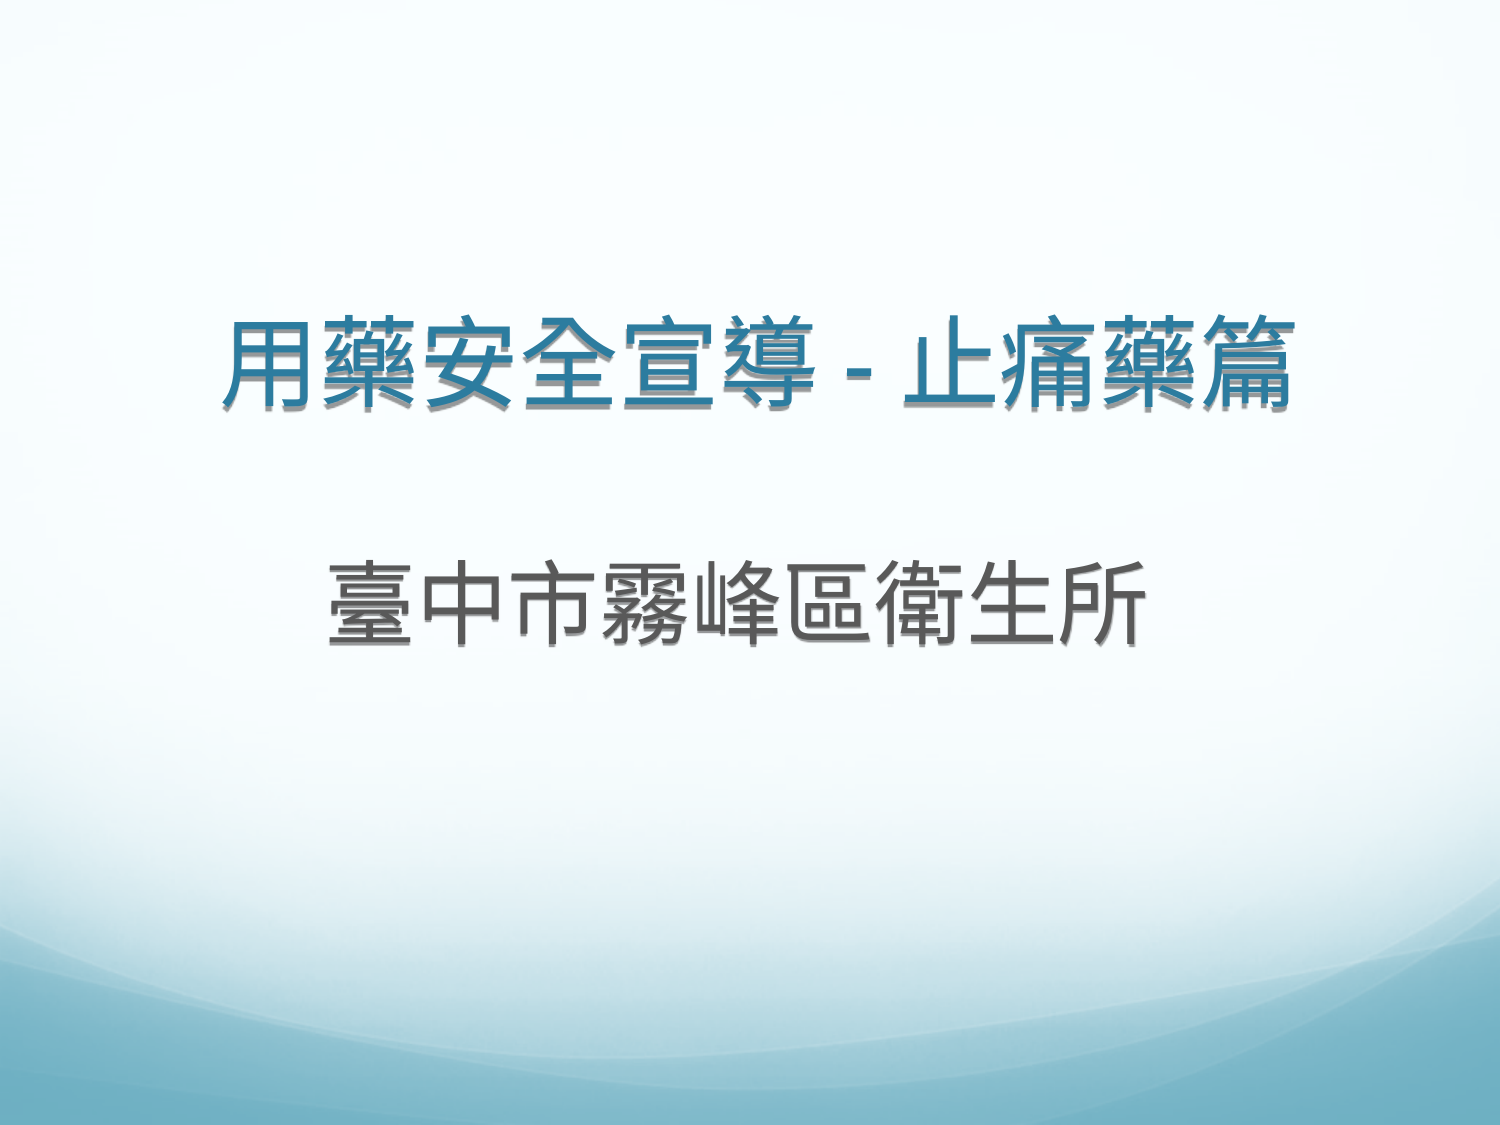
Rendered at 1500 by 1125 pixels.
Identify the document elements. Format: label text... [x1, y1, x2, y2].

title 用藥安全宣導-止痛藥篇 [100, 208, 1420, 428]
list 臺中市霧峰區衛生所 [194, 550, 1410, 764]
